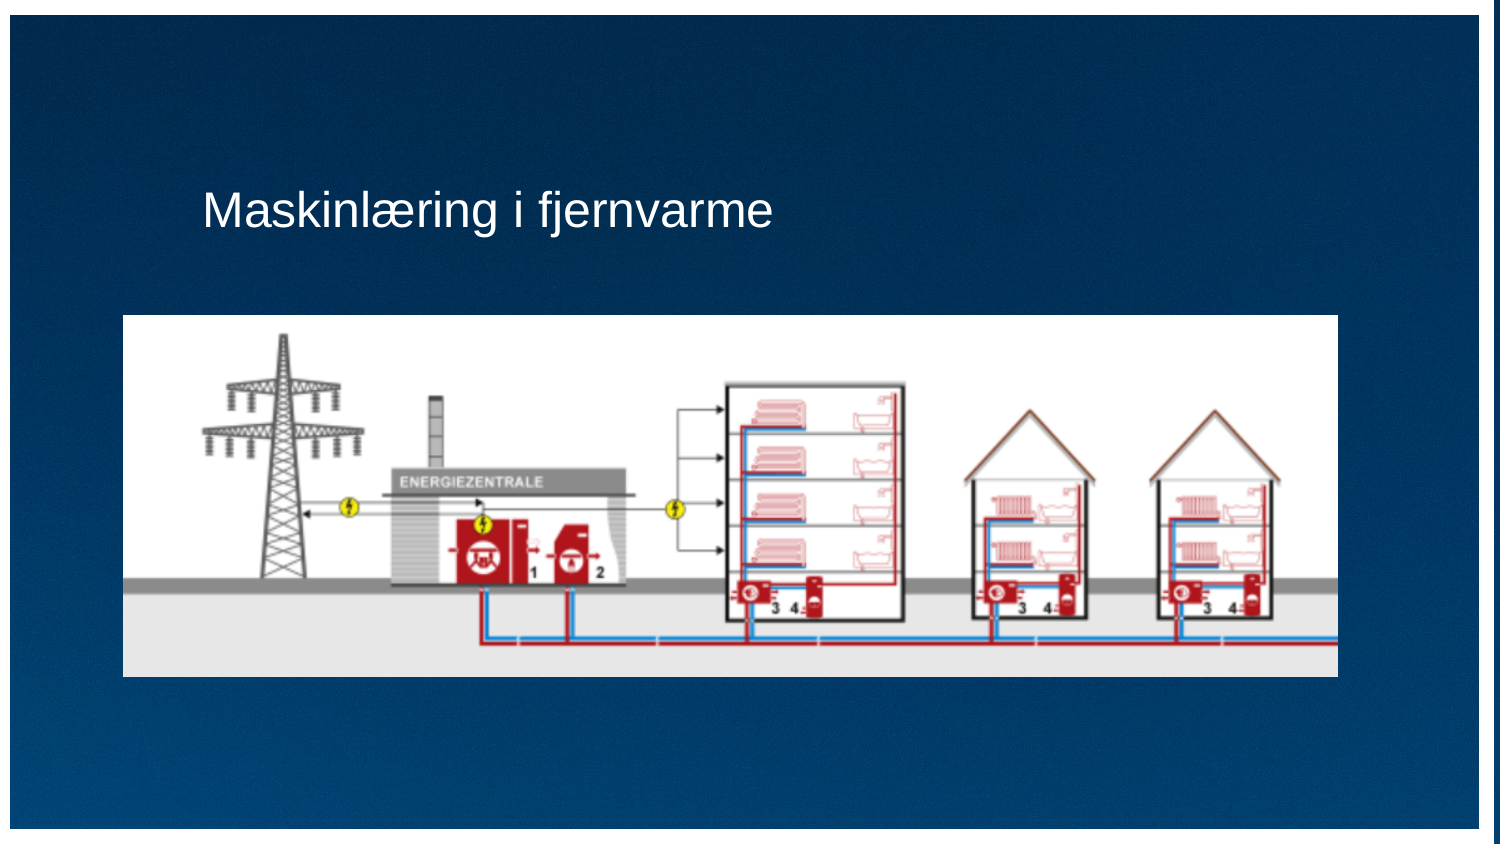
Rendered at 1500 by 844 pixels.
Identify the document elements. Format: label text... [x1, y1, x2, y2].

picture [0, 0, 1500, 844]
title Maskinlæring i fjernvarme [187, 146, 1313, 245]
